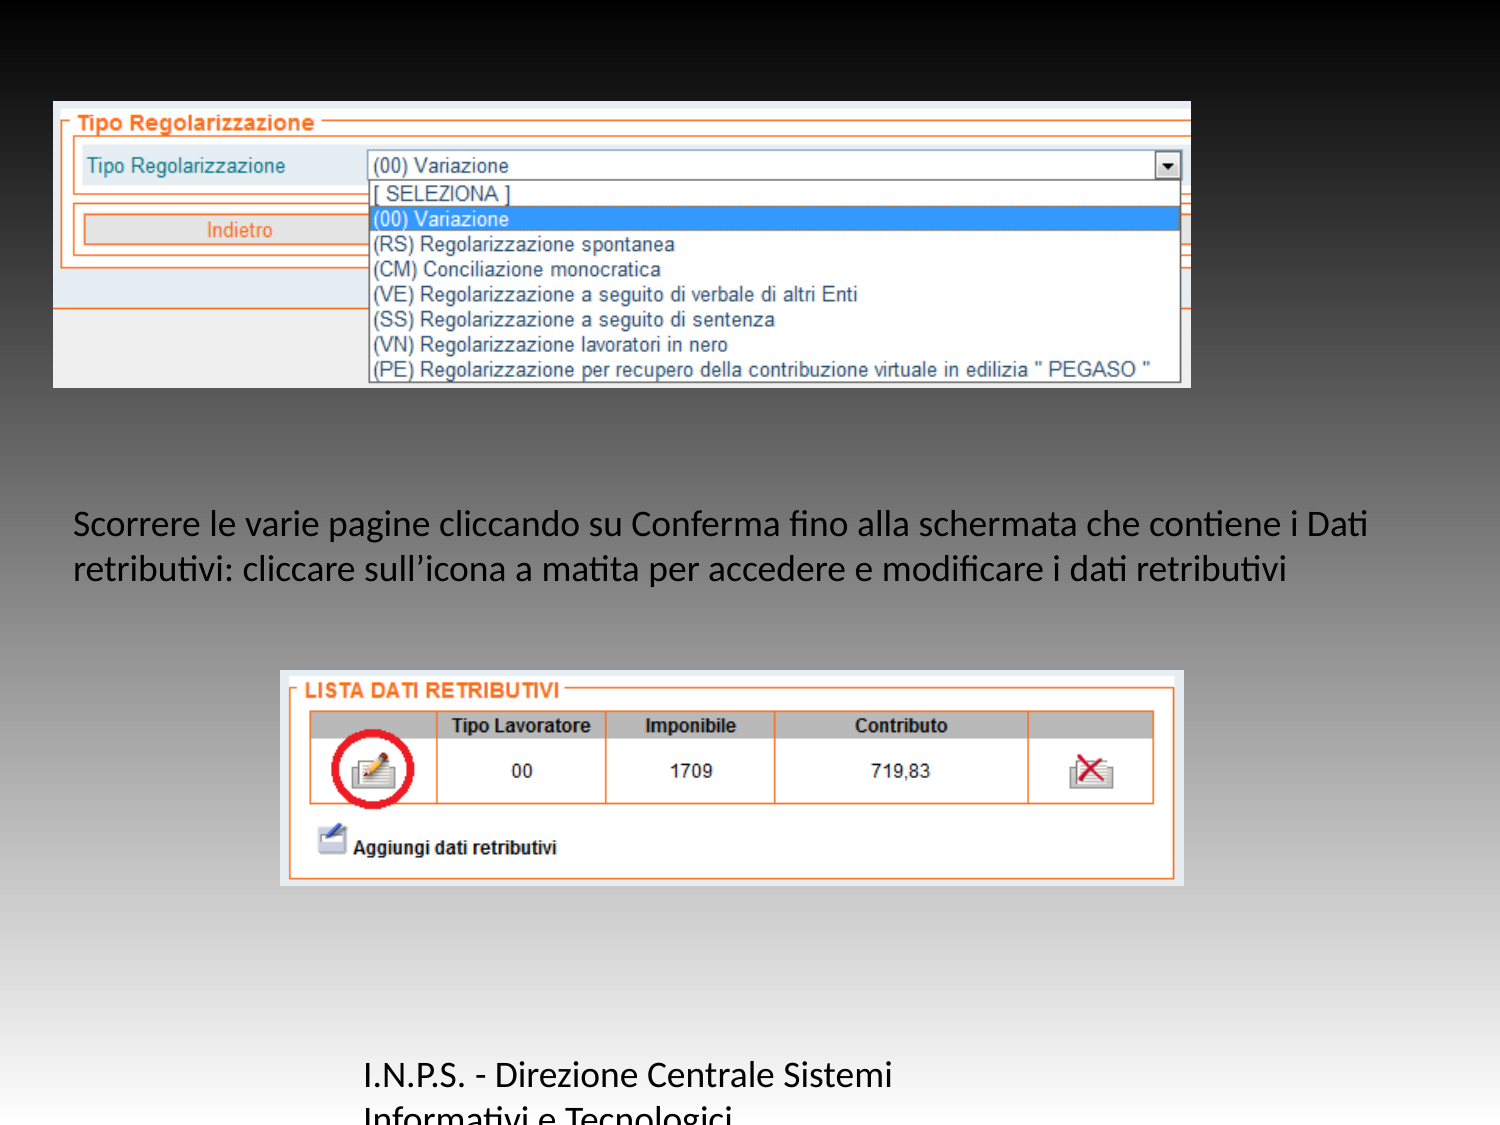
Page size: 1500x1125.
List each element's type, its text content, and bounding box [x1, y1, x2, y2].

picture [53, 101, 1191, 388]
footer I.N.P.S. - Direzione Centrale Sistemi Informativi e Tecnologici [348, 1042, 1069, 1103]
picture [280, 670, 1184, 886]
text_box Scorrere le varie pagine cliccando su Conferma fino alla schermata che contiene i Dati retributivi: cliccare sull’icona a matita per accedere e modificare i dati retributivi [58, 491, 1405, 597]
